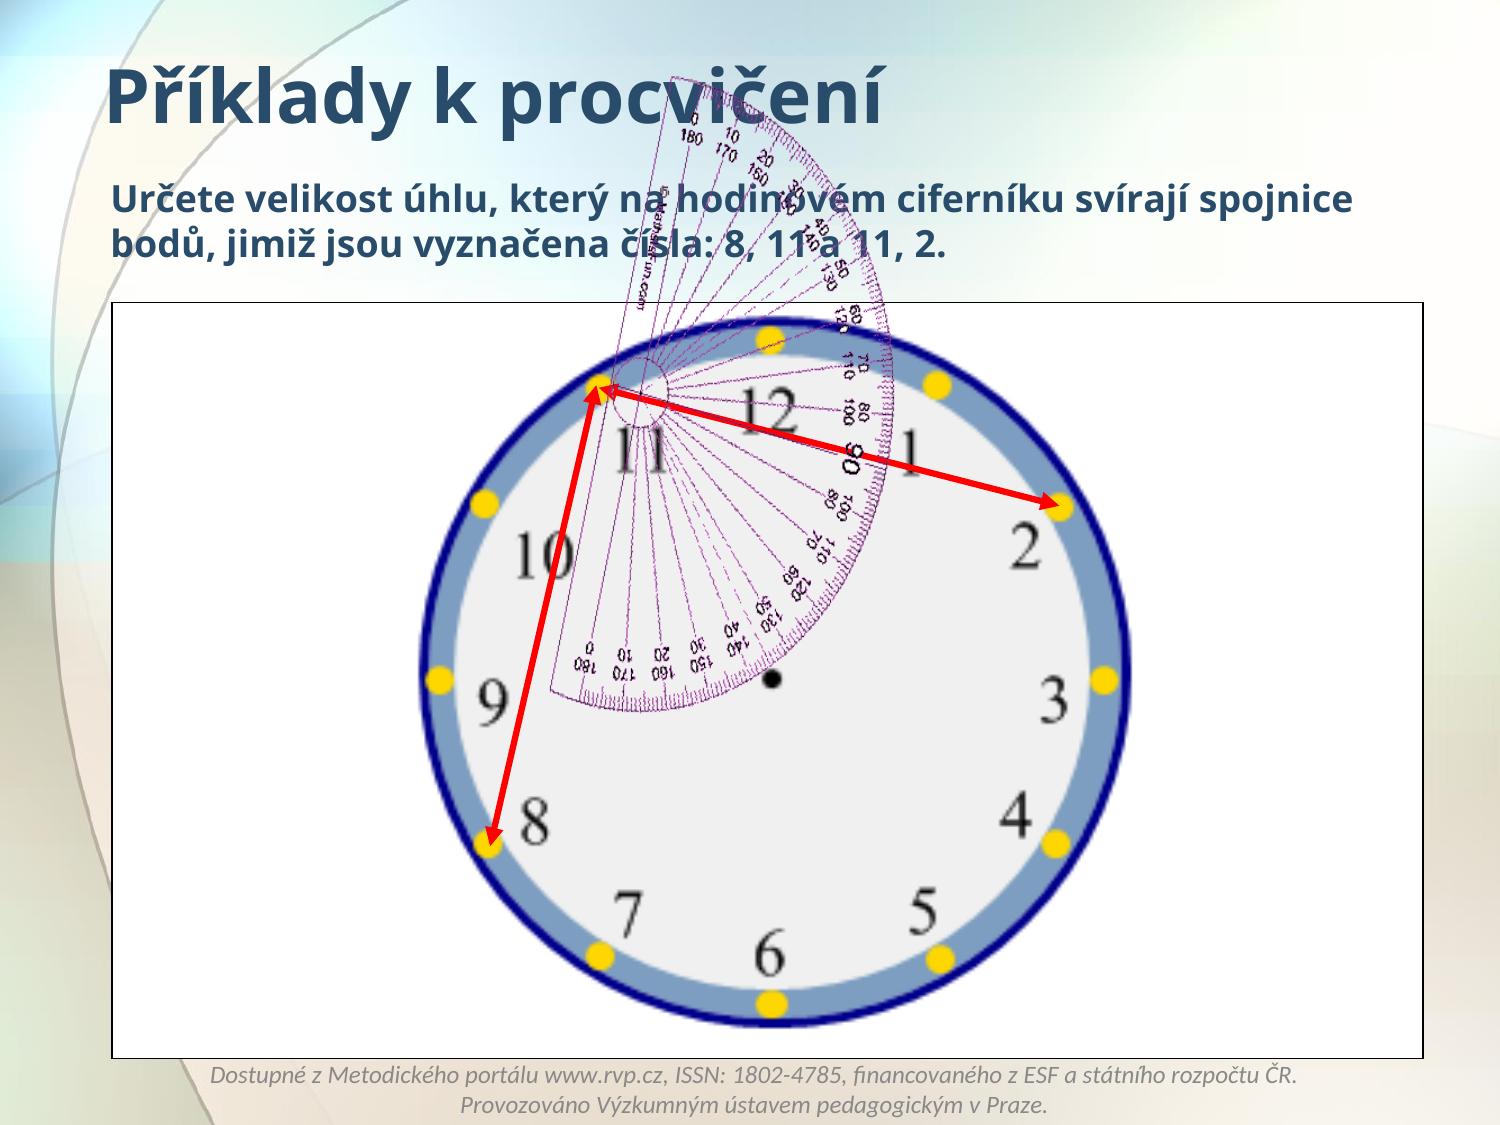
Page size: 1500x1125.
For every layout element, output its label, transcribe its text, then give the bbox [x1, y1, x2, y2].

text_box Určete velikost úhlu, který na hodinovém ciferníku svírají spojnice bodů, jimiž jsou vyznačena čísla: 8, 11 a 11, 2. [95, 172, 541, 268]
text_box Určete velikost úhlu, který na hodinovém ciferníku svírají spojnice bodů, jimiž jsou vyznačena čísla: 8, 11 a 11, 2. [956, 172, 1471, 268]
title Příklady k procvičení [88, 54, 1424, 150]
text_box [112, 302, 1424, 1059]
picture [0, 0, 1500, 1125]
